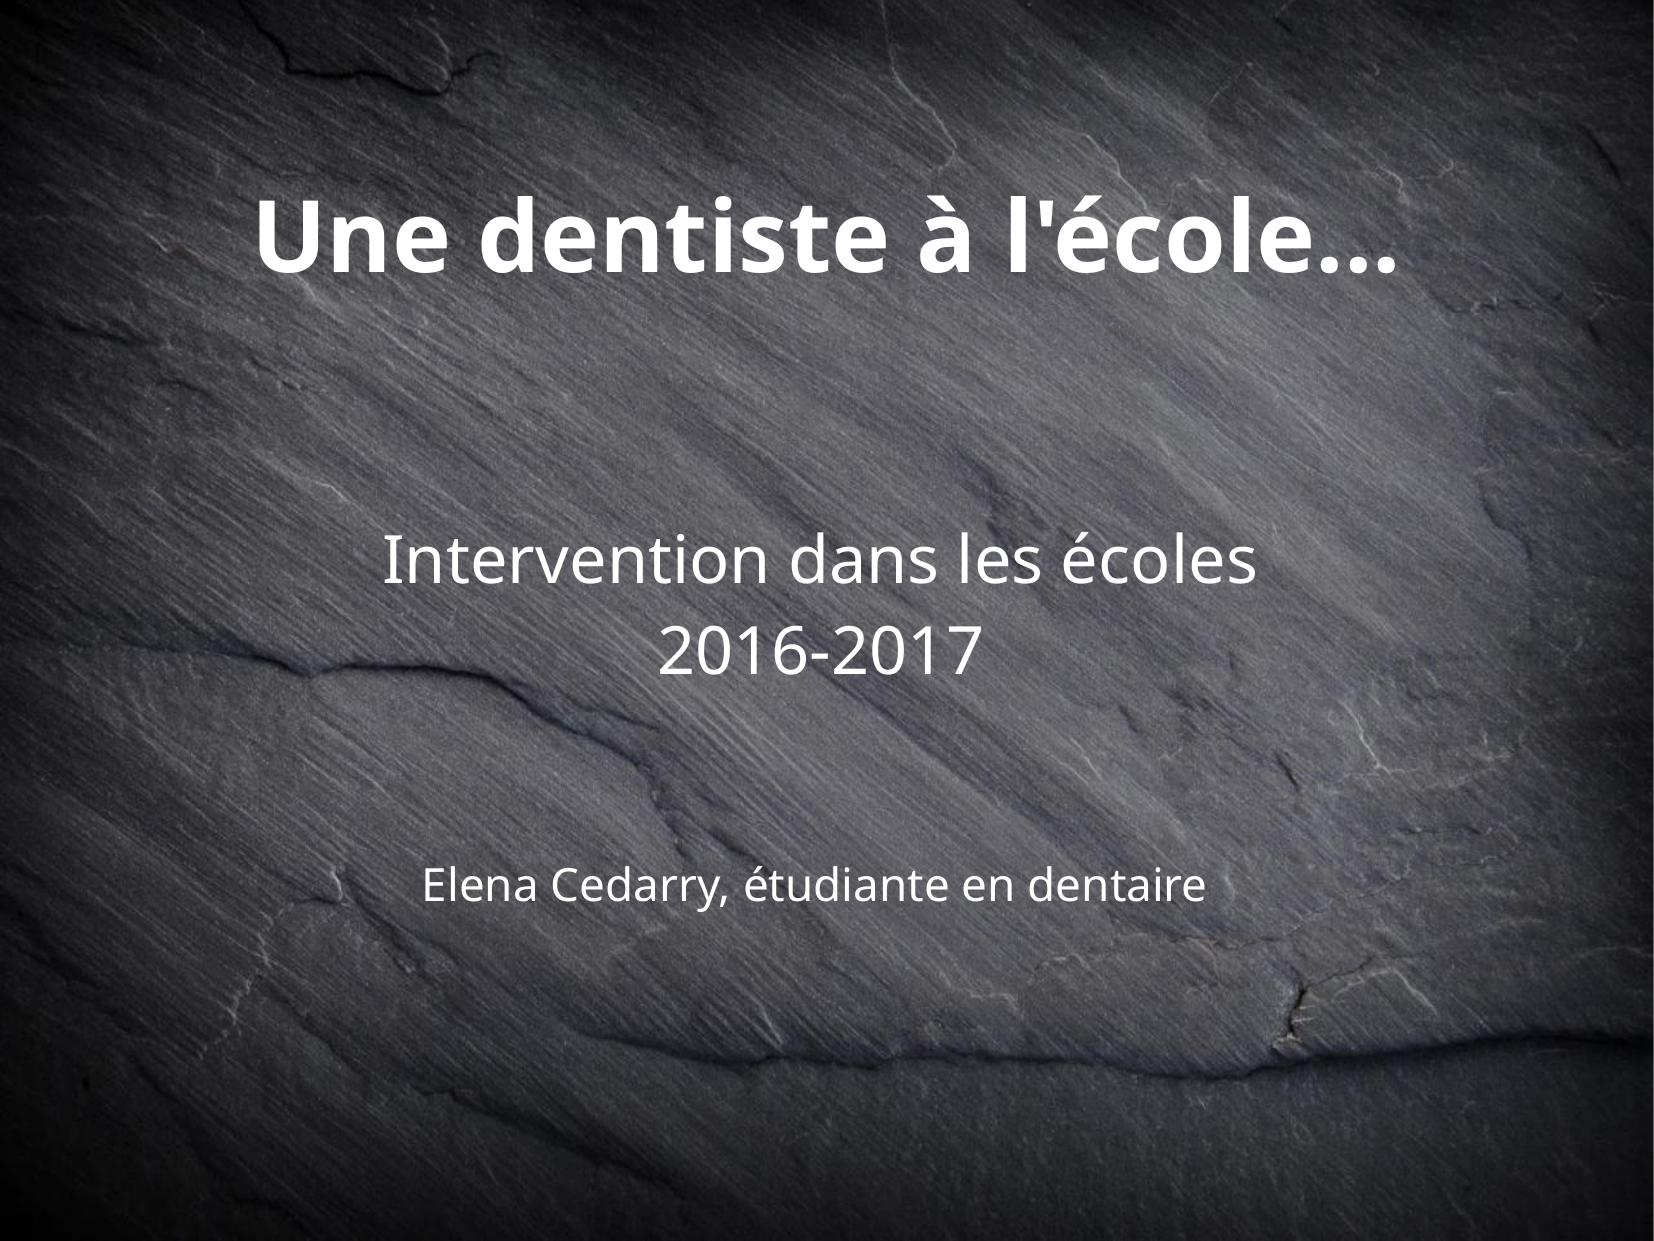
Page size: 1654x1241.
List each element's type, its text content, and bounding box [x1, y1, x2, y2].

picture [0, 0, 1654, 1241]
subtitle Intervention dans les écoles 2016-2017 Elena Cedarry, étudiante en dentaire [366, 291, 1276, 1046]
title Une dentiste à l'école... [82, 129, 1571, 337]
